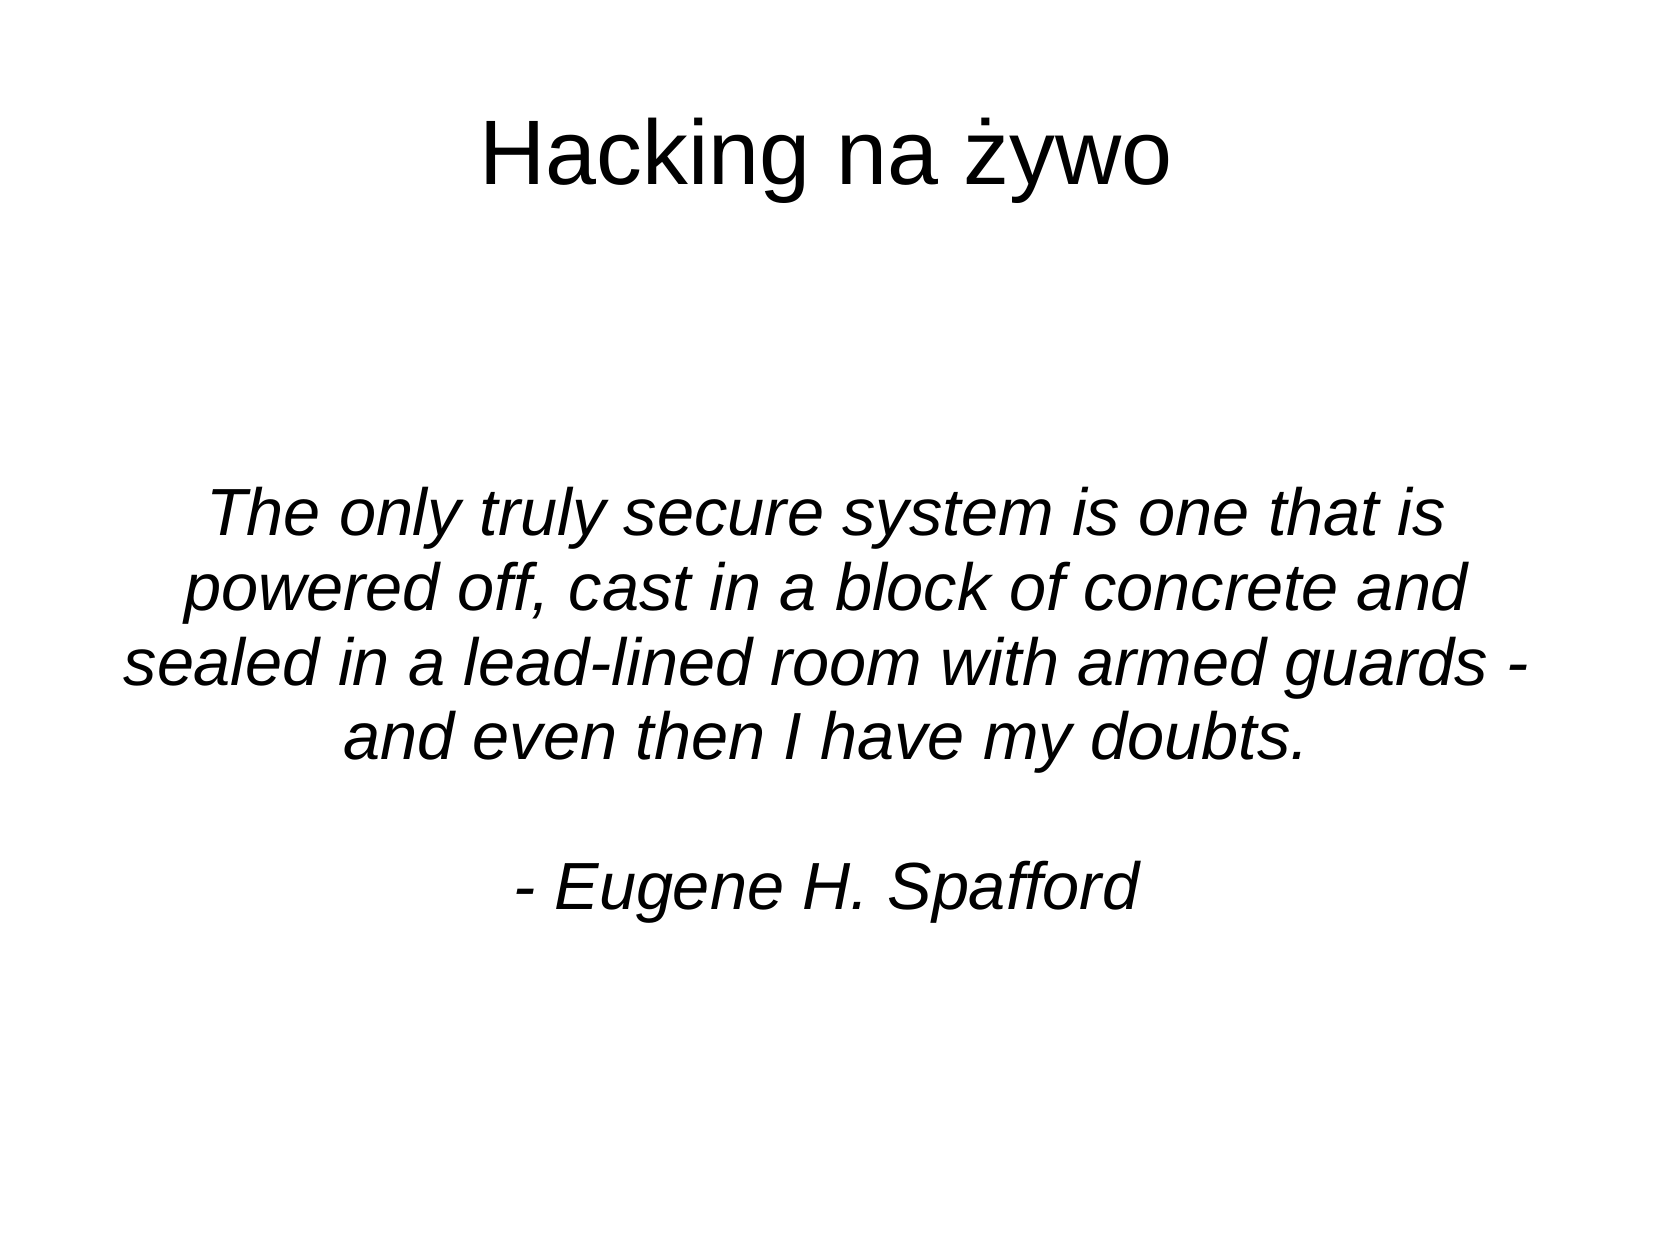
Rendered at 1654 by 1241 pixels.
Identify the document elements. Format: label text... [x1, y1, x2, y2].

title Hacking na żywo [82, 49, 1571, 257]
subtitle The only truly secure system is one that is powered off, cast in a block of concrete and sealed in a lead-lined room with armed guards - and even then I have my doubts. - Eugene H. Spafford [82, 297, 1571, 1102]
